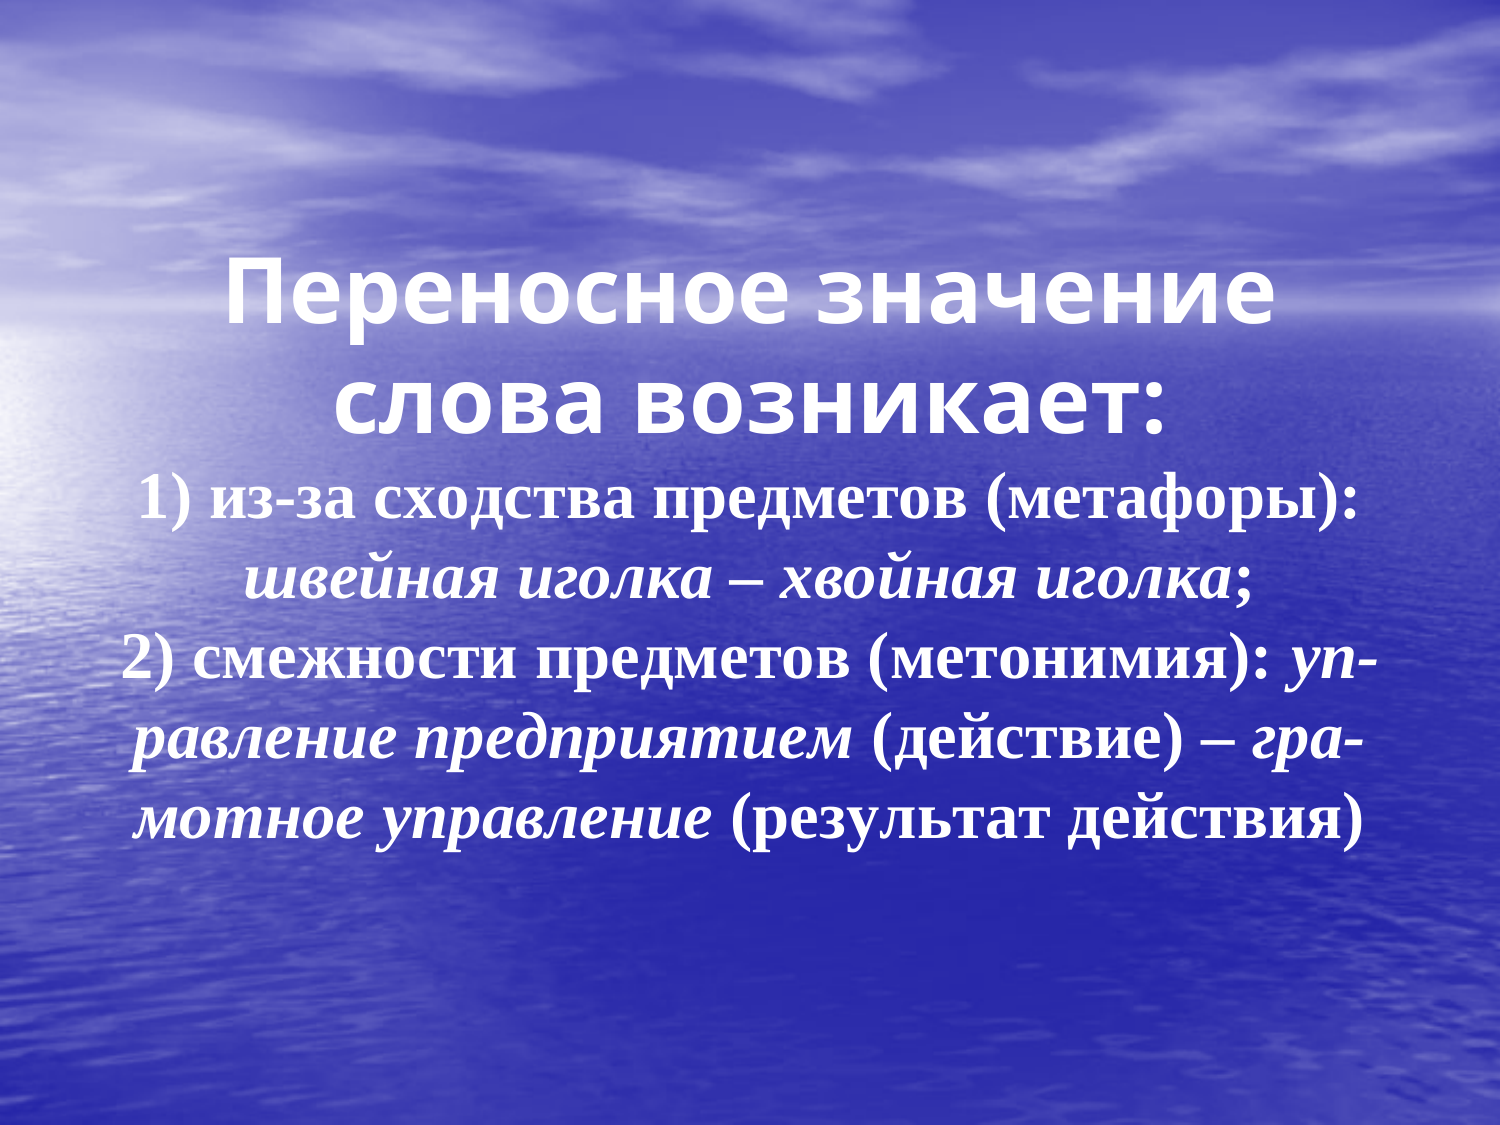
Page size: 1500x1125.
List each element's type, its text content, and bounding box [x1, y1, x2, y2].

title Переносное значение слова возникает: 1) из-за сходства предметов (метафоры): швейная иголка – хвойная иголка; 2) смежности предметов (метонимия): уп-равление предприятием (действие) – гра-мотное управление (результат действия) [75, 47, 1426, 1036]
